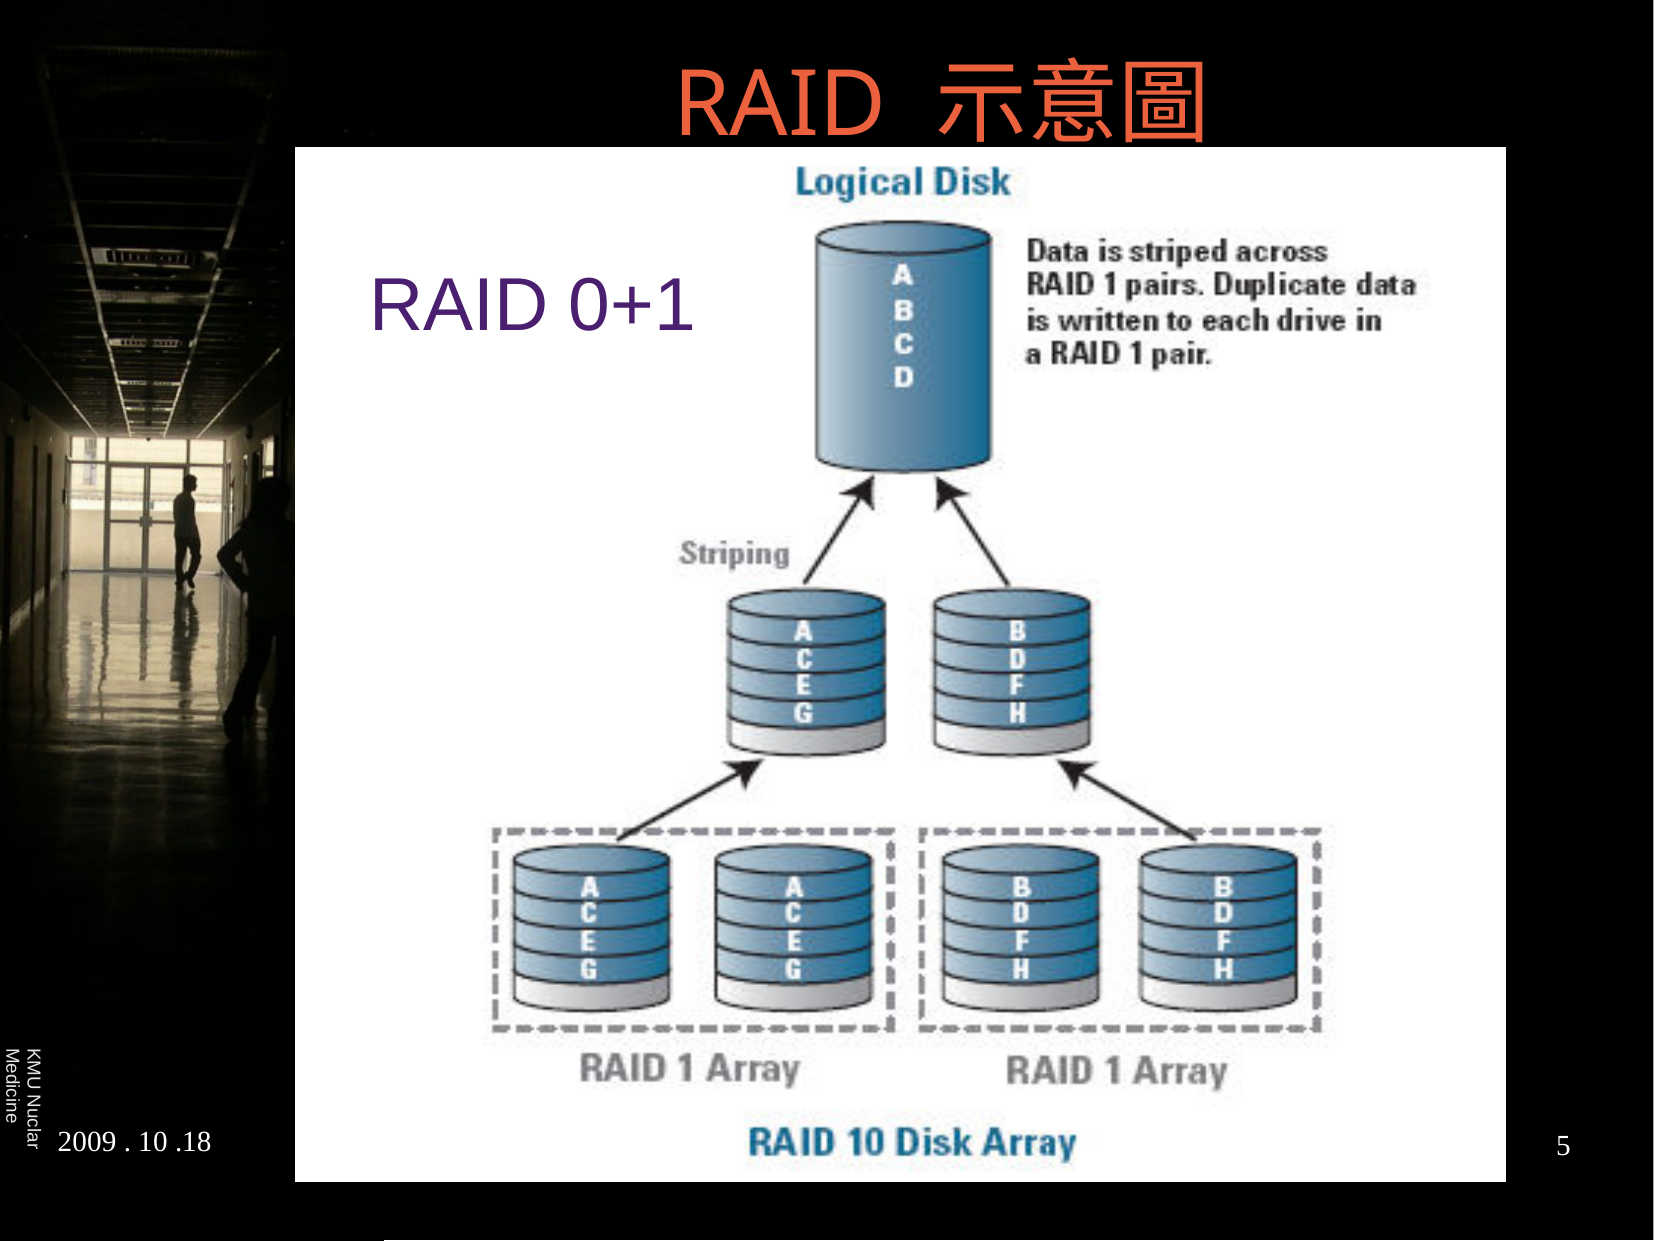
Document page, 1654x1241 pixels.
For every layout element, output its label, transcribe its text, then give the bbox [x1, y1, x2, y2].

text_box RAID 0+1 [354, 255, 739, 355]
picture [0, 0, 1506, 1241]
title RAID 示意圖 [348, 0, 1536, 193]
